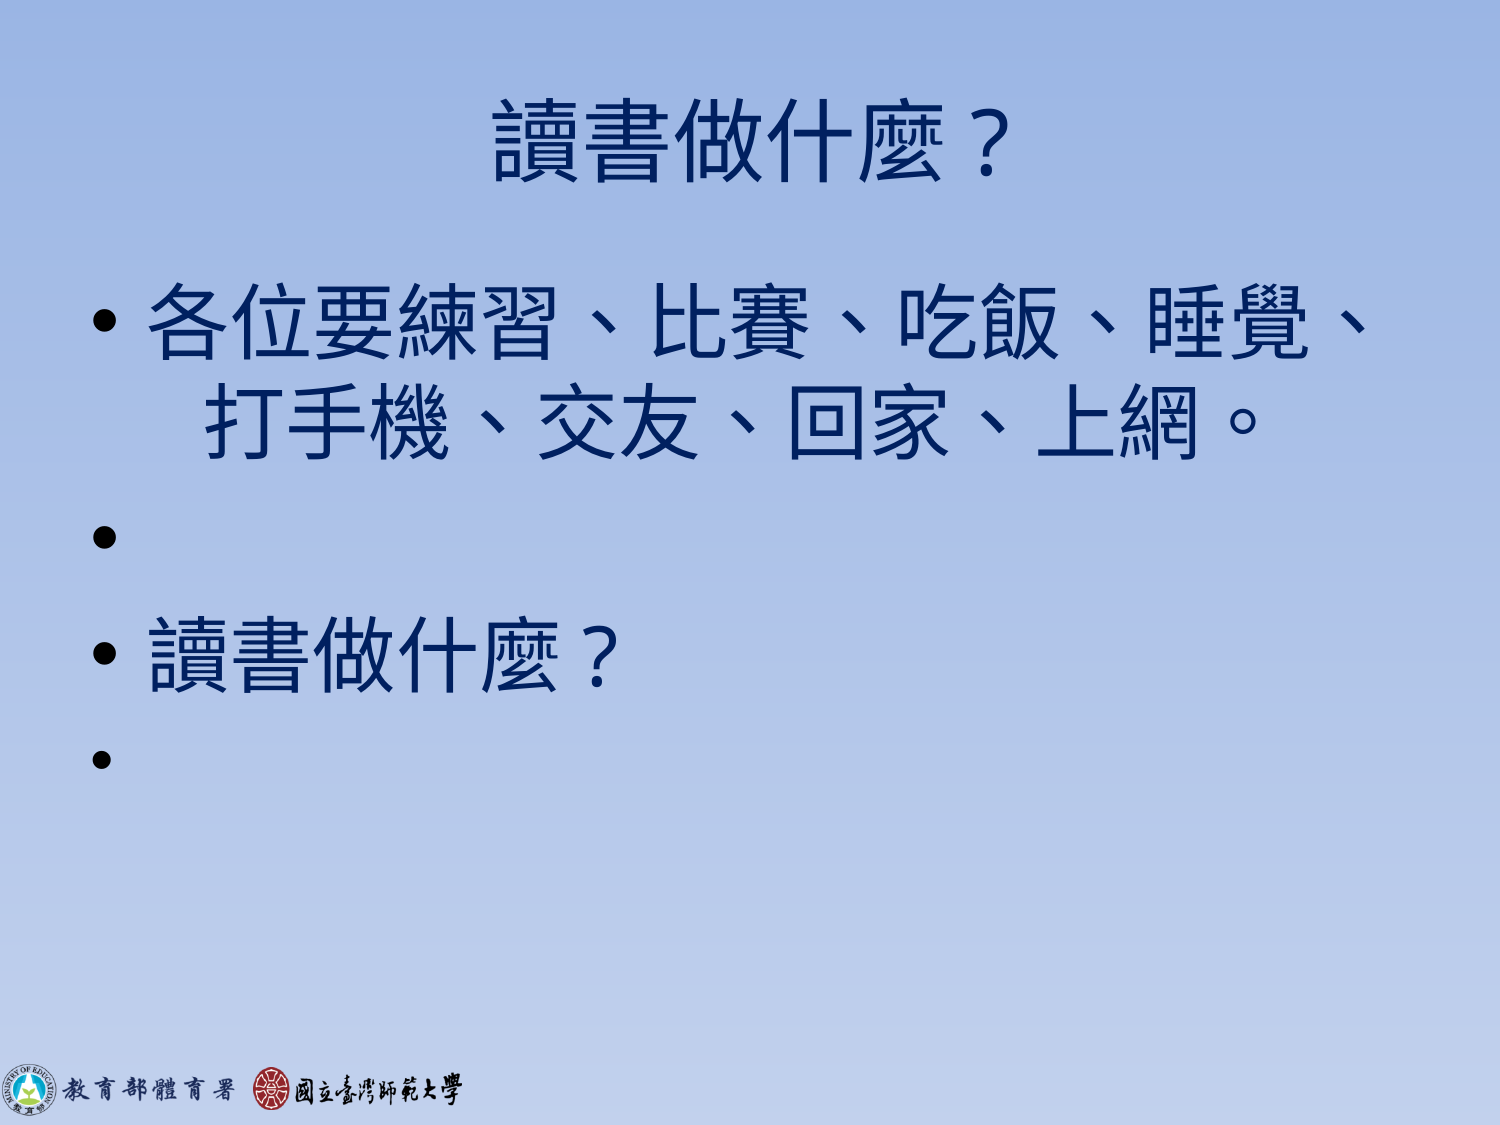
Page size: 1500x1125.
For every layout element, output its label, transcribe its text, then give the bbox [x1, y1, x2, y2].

list 各位要練習、比賽、吃飯、睡覺、打手機、交友、回家、上網。 讀書做什麼? [75, 262, 1426, 1005]
title 讀書做什麼? [75, 45, 1426, 233]
